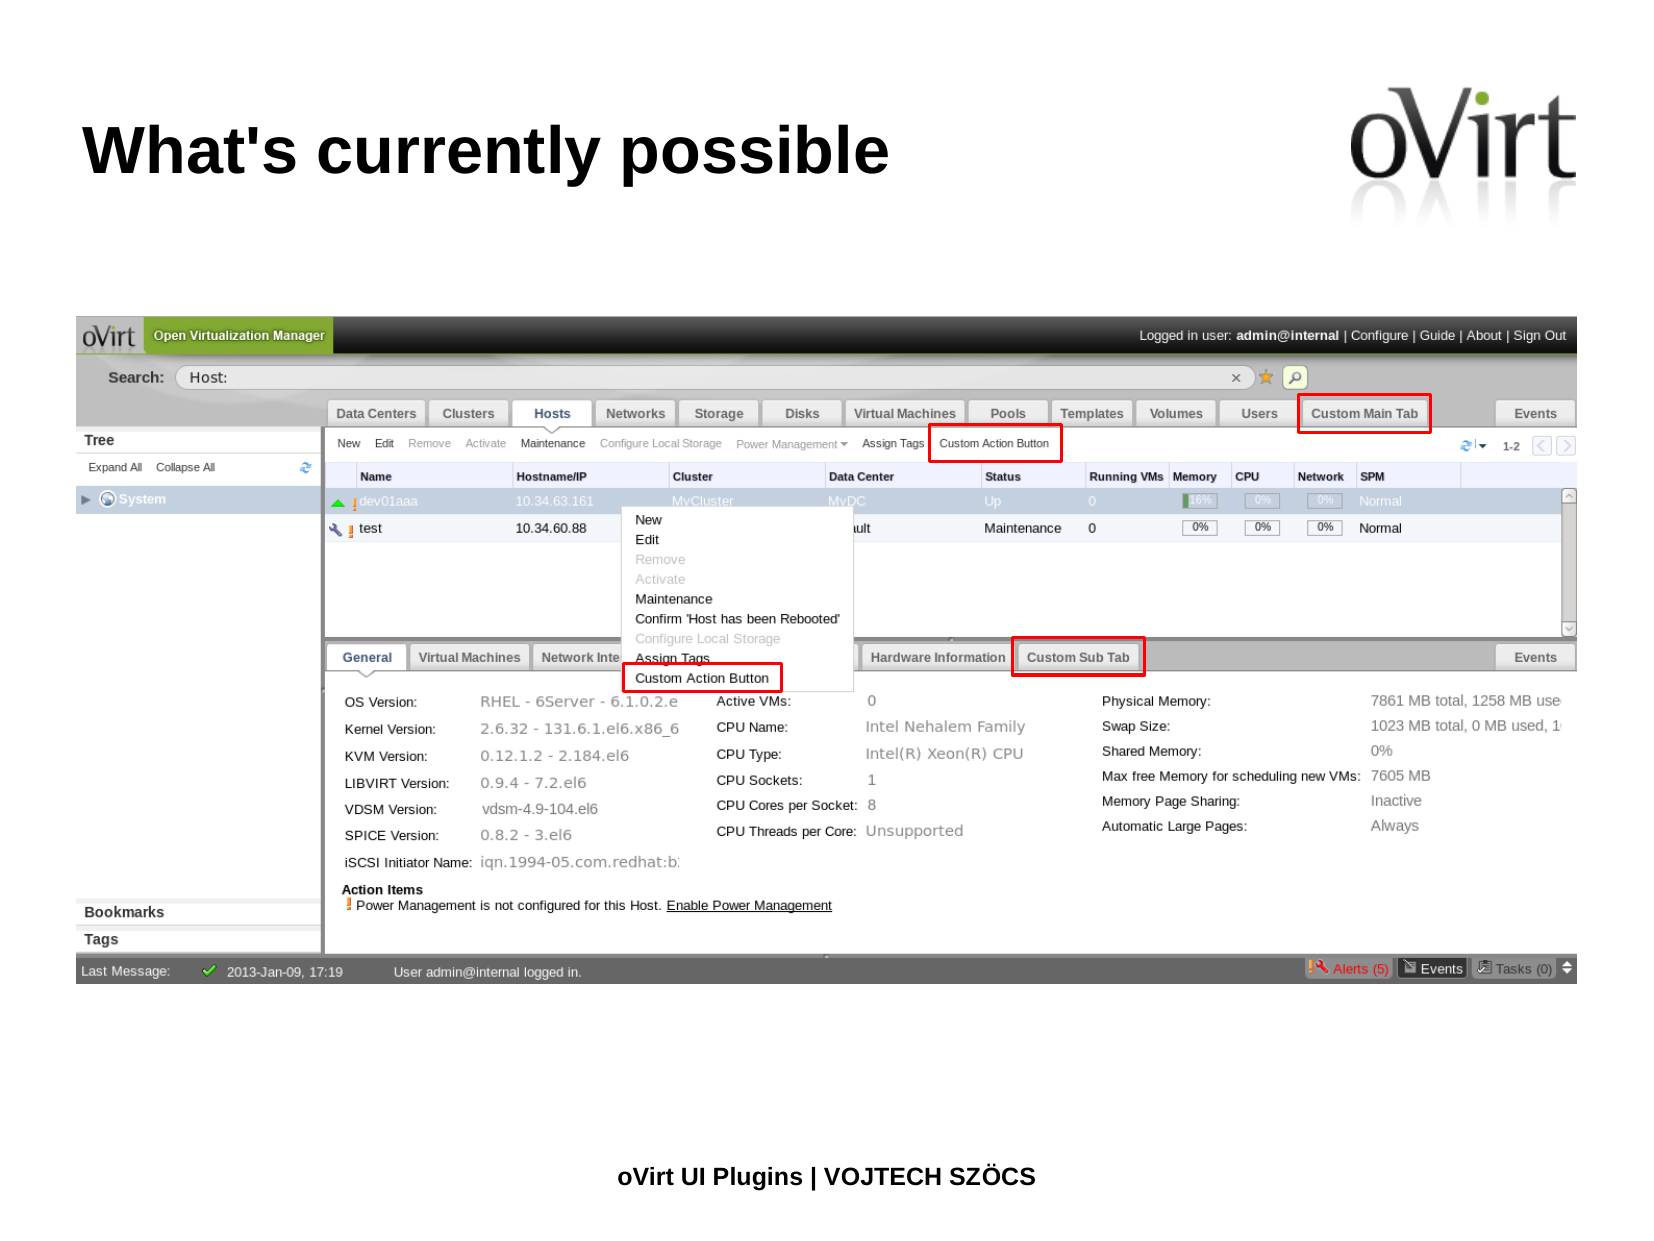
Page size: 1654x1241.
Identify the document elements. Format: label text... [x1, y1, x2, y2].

picture [76, 316, 1577, 984]
picture [1351, 79, 1576, 228]
title What's currently possible [82, 37, 1303, 226]
